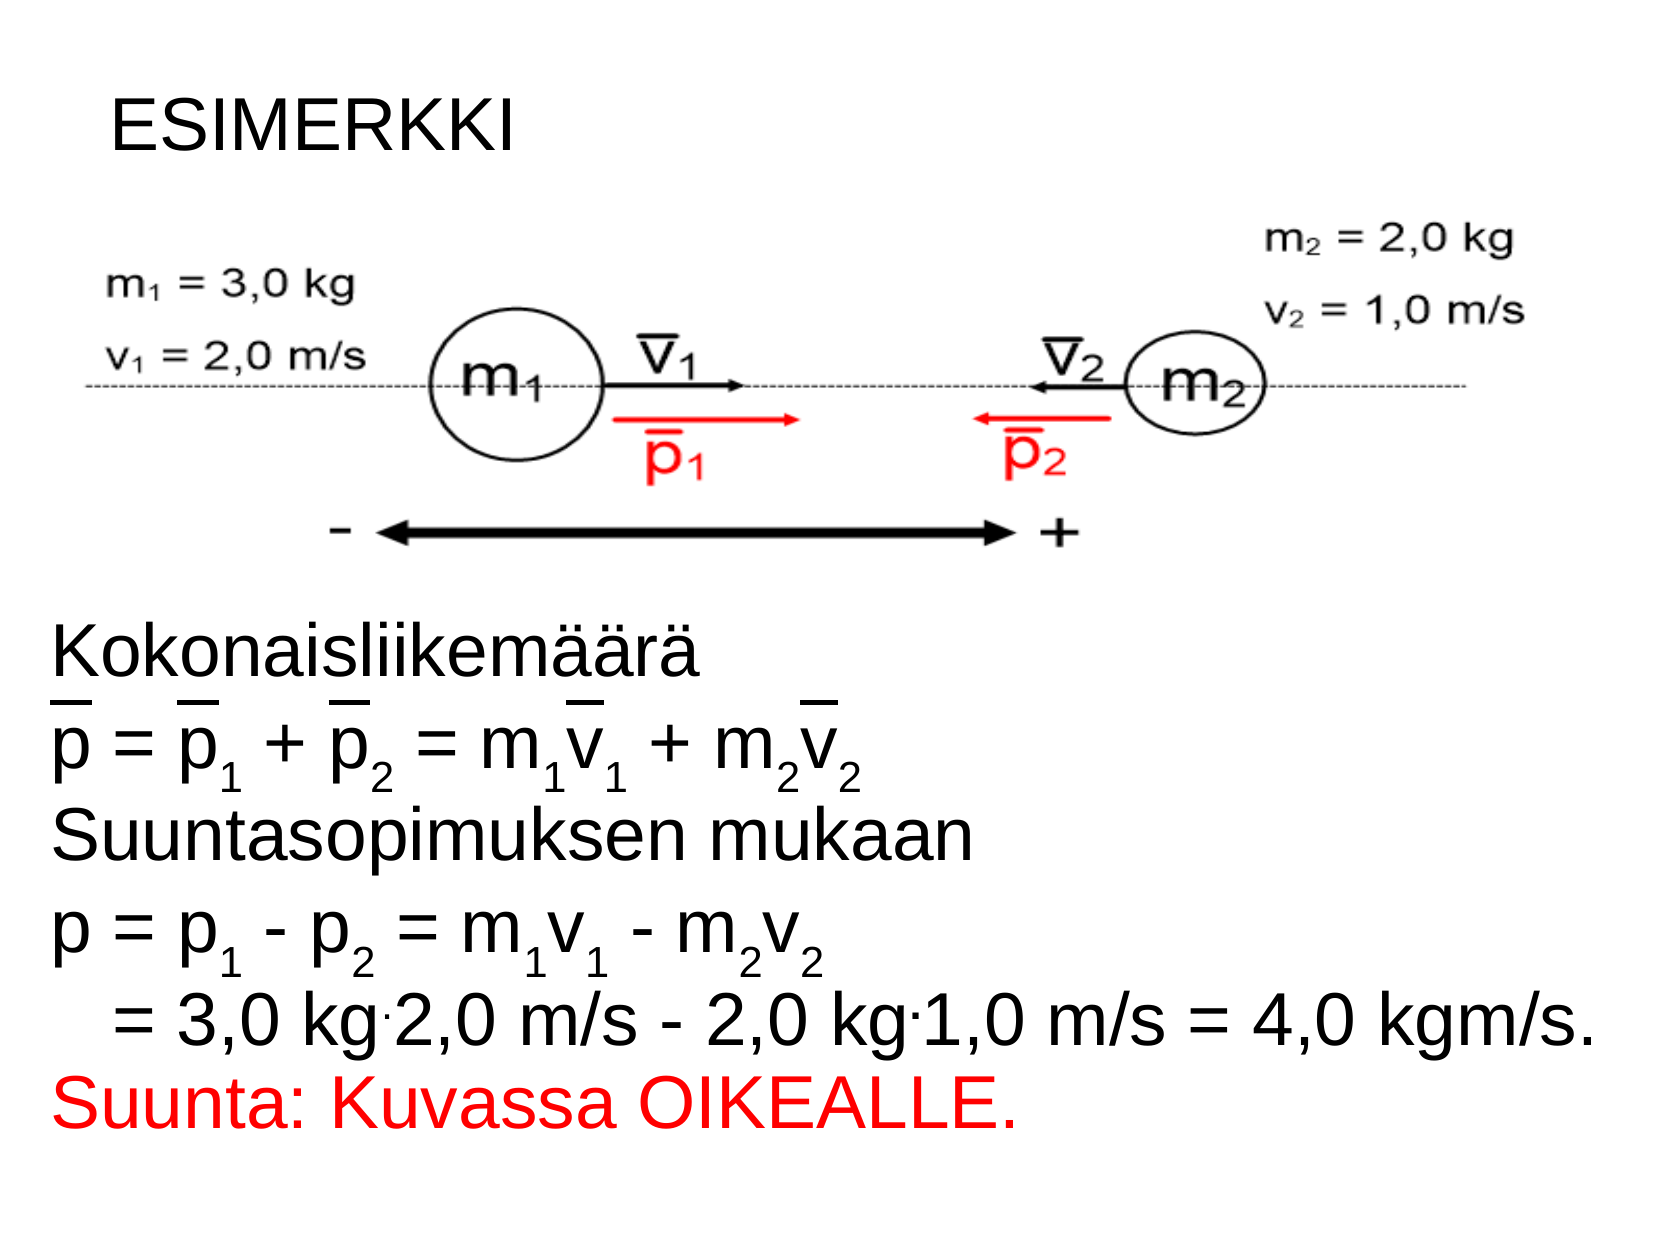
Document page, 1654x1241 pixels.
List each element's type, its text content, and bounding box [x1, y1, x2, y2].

text_box Kokonaisliikemäärä p = p1 + p2 = m1v1 + m2v2 Suuntasopimuksen mukaan p = p1 - p2 = m1v1 - m2v2 = 3,0 kg.2,0 m/s - 2,0 kg.1,0 m/s = 4,0 kgm/s. Suunta: Kuvassa OIKEALLE. [35, 596, 1642, 1241]
text_box ESIMERKKI [94, 70, 825, 175]
picture [47, 189, 1583, 591]
